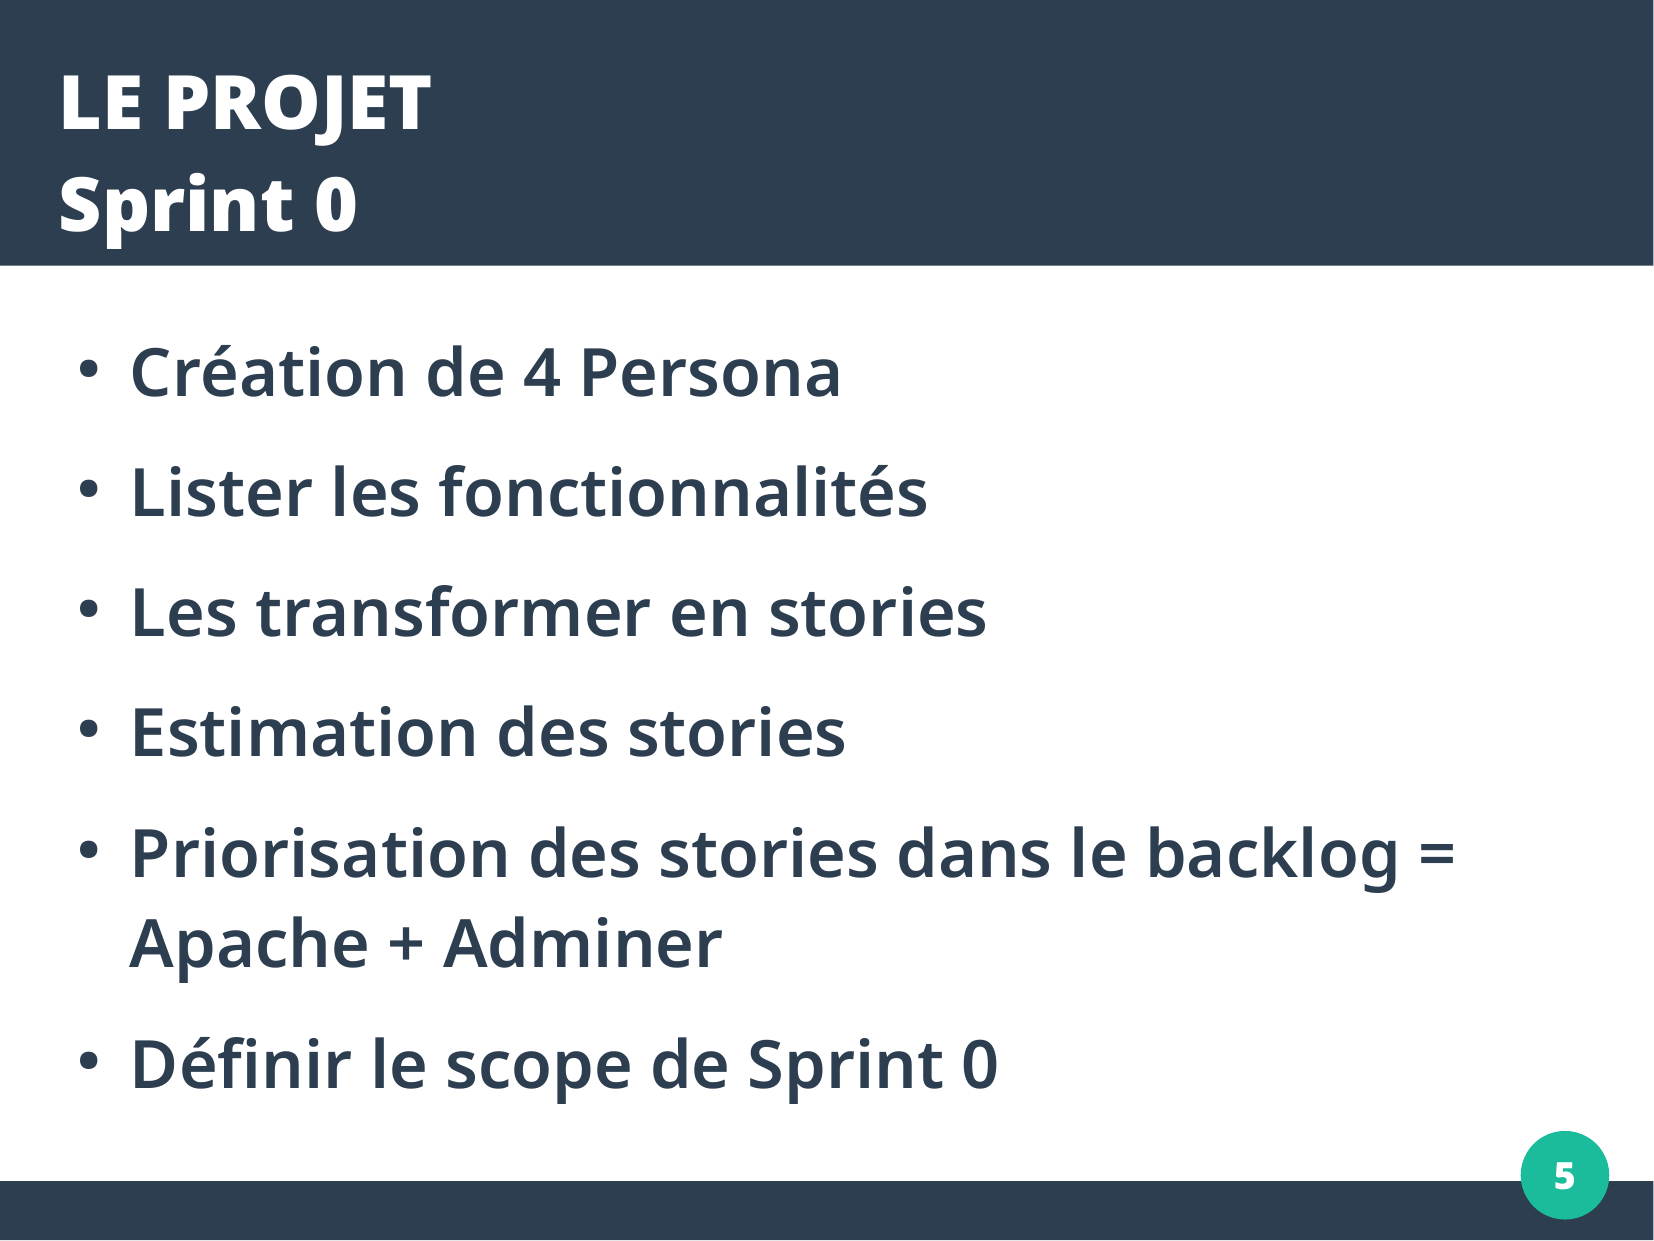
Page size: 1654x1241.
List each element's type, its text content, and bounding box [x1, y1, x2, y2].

title LE PROJET Sprint 0 [59, 49, 1595, 207]
list Création de 4 Persona Lister les fonctionnalités Les transformer en stories Estimation des stories Priorisation des stories dans le backlog = Apache + Adminer Définir le scope de Sprint 0 [59, 324, 1595, 1152]
